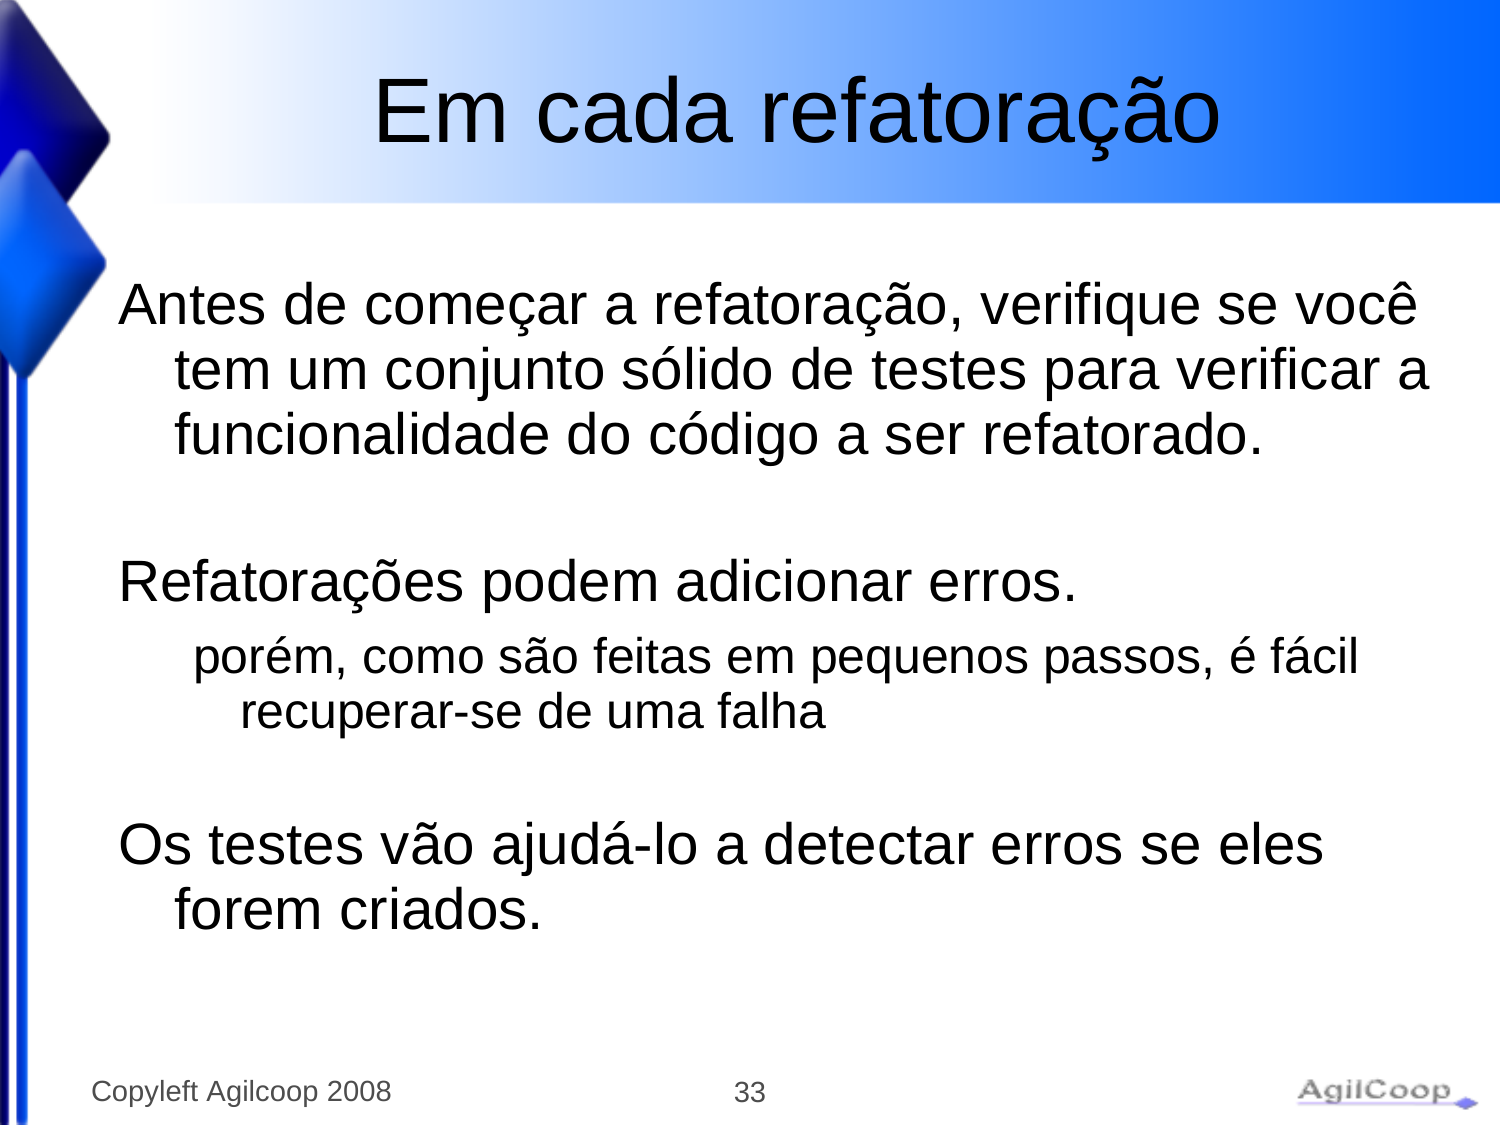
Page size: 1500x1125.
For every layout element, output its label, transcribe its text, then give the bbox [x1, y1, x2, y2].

title Em cada refatoração [123, 14, 1474, 207]
list Antes de começar a refatoração, verifique se você tem um conjunto sólido de testes para verificar a funcionalidade do código a ser refatorado. Refatorações podem adicionar erros. porém, como são feitas em pequenos passos, é fácil recuperar-se de uma falha Os testes vão ajudá-lo a detectar erros se eles forem criados. [118, 271, 1477, 1108]
picture [0, 0, 1500, 1125]
